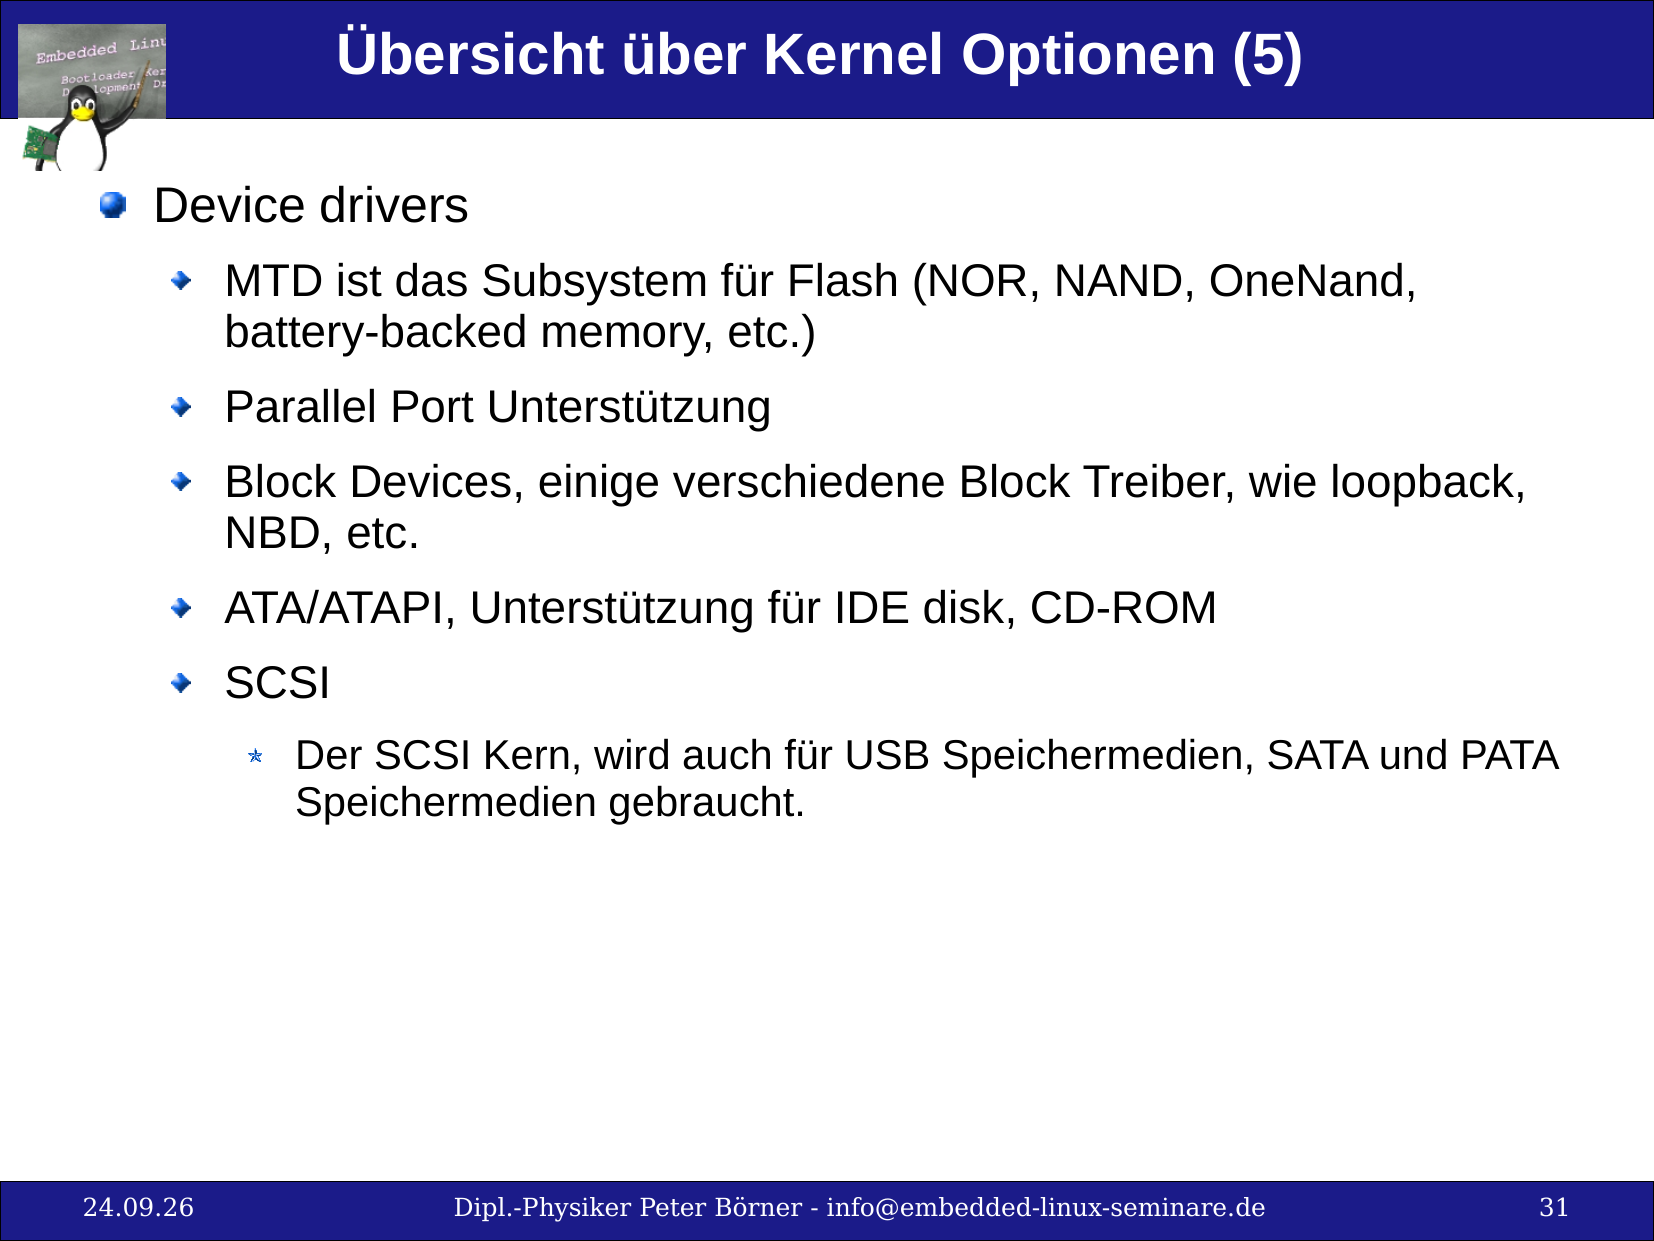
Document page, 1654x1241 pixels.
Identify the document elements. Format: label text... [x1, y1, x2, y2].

title Übersicht über Kernel Optionen (5) [76, 19, 1565, 89]
list Device drivers MTD ist das Subsystem für Flash (NOR, NAND, OneNand, battery-backed memory, etc.) Parallel Port Unterstützung Block Devices, einige verschiedene Block Treiber, wie loopback, NBD, etc. ATA/ATAPI, Unterstützung für IDE disk, CD-ROM SCSI Der SCSI Kern, wird auch für USB Speichermedien, SATA und PATA Speichermedien gebraucht. [82, 177, 1571, 1148]
picture [18, 24, 166, 171]
